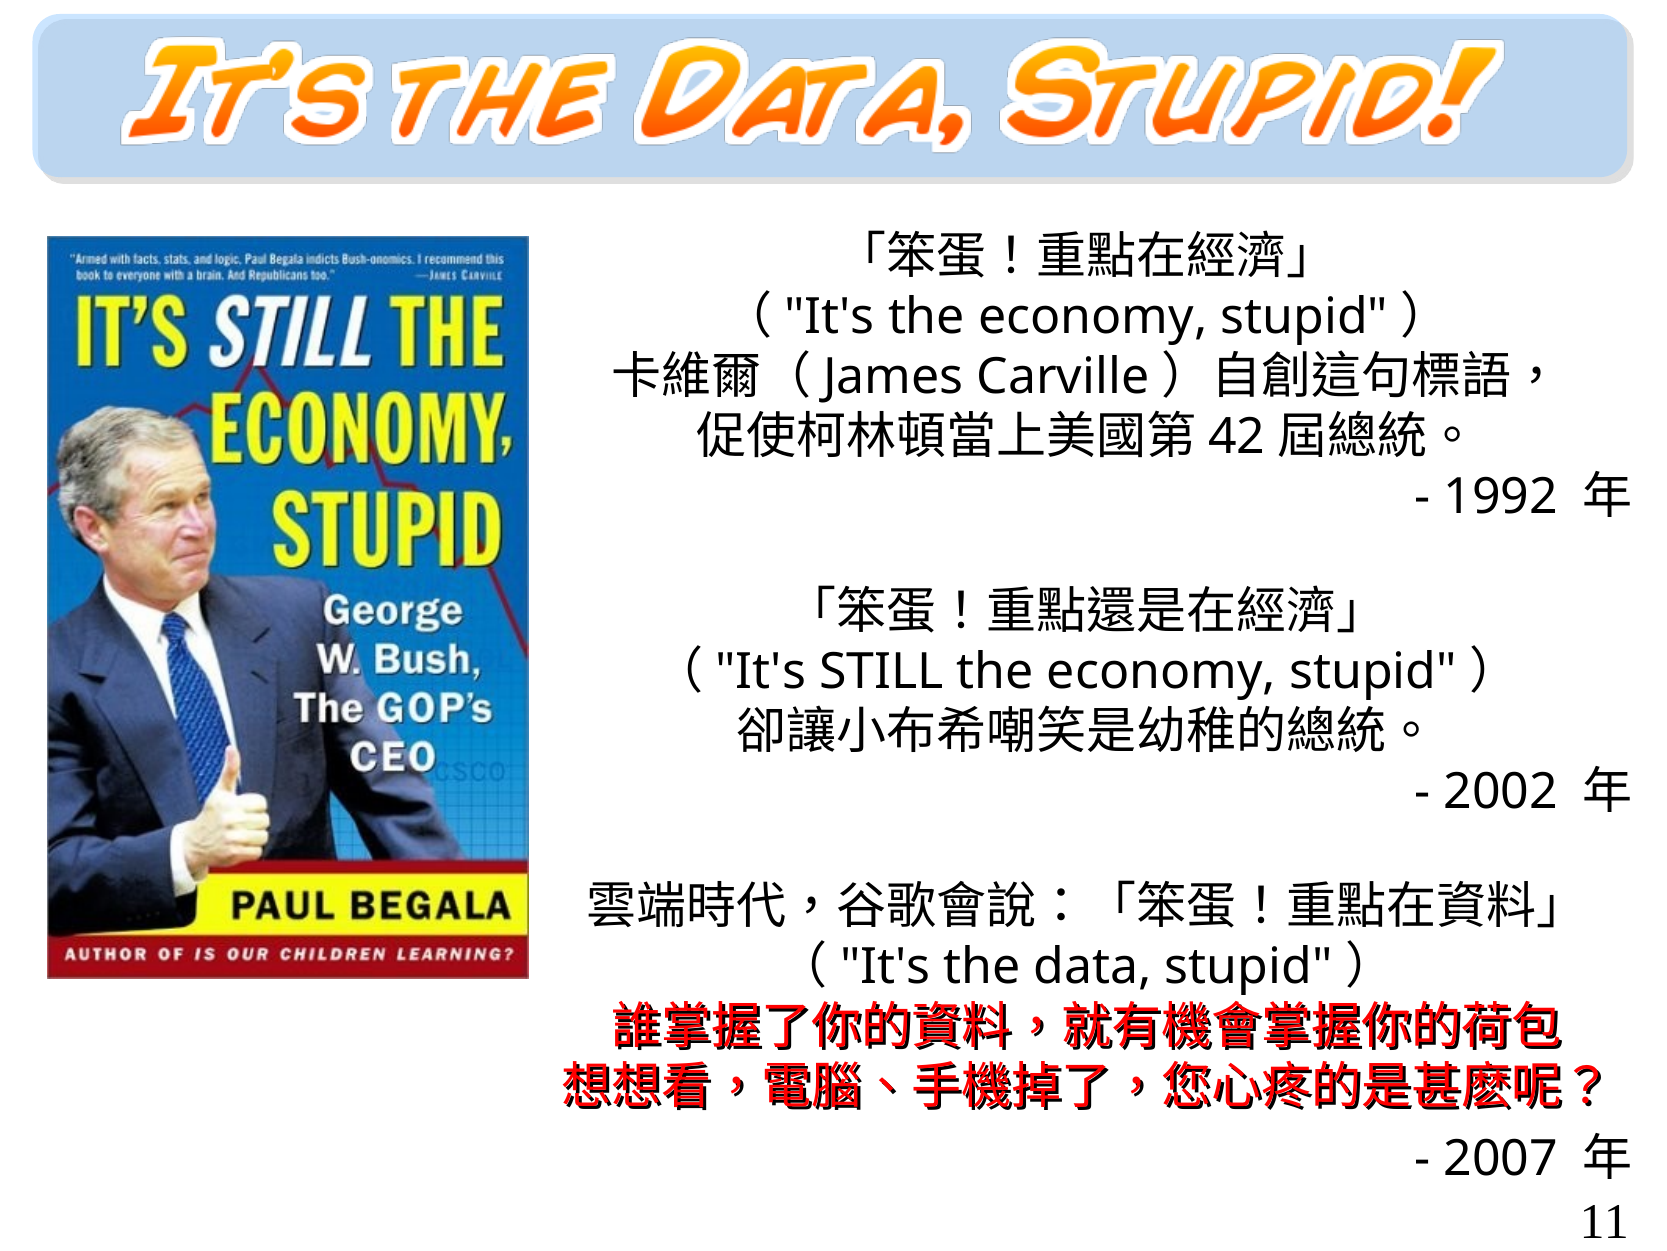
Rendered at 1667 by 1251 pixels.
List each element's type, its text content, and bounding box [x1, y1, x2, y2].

picture [47, 236, 529, 979]
text_box [32, 13, 1628, 178]
text_box 「笨蛋！重點還是在經濟」 （"It's STILL the economy, stupid"） 卻讓小布希嘲笑是幼稚的總統。 - 2002 年 [525, 570, 1648, 837]
picture [118, 35, 1508, 161]
picture [521, 752, 525, 764]
text_box 「笨蛋！重點在經濟」 （"It's the economy, stupid"） 卡維爾（James Carville）自創這句標語， 促使柯林頓當上美國第42屆總統。 - 1992 年 [525, 216, 1648, 542]
text_box 雲端時代，谷歌會說：「笨蛋！重點在資料」 （"It's the data, stupid"） 誰掌握了你的資料，就有機會掌握你的荷包 想想看，電腦、手機掉了，您心疼的是甚麽呢？ - 2007 年 [525, 865, 1648, 1193]
